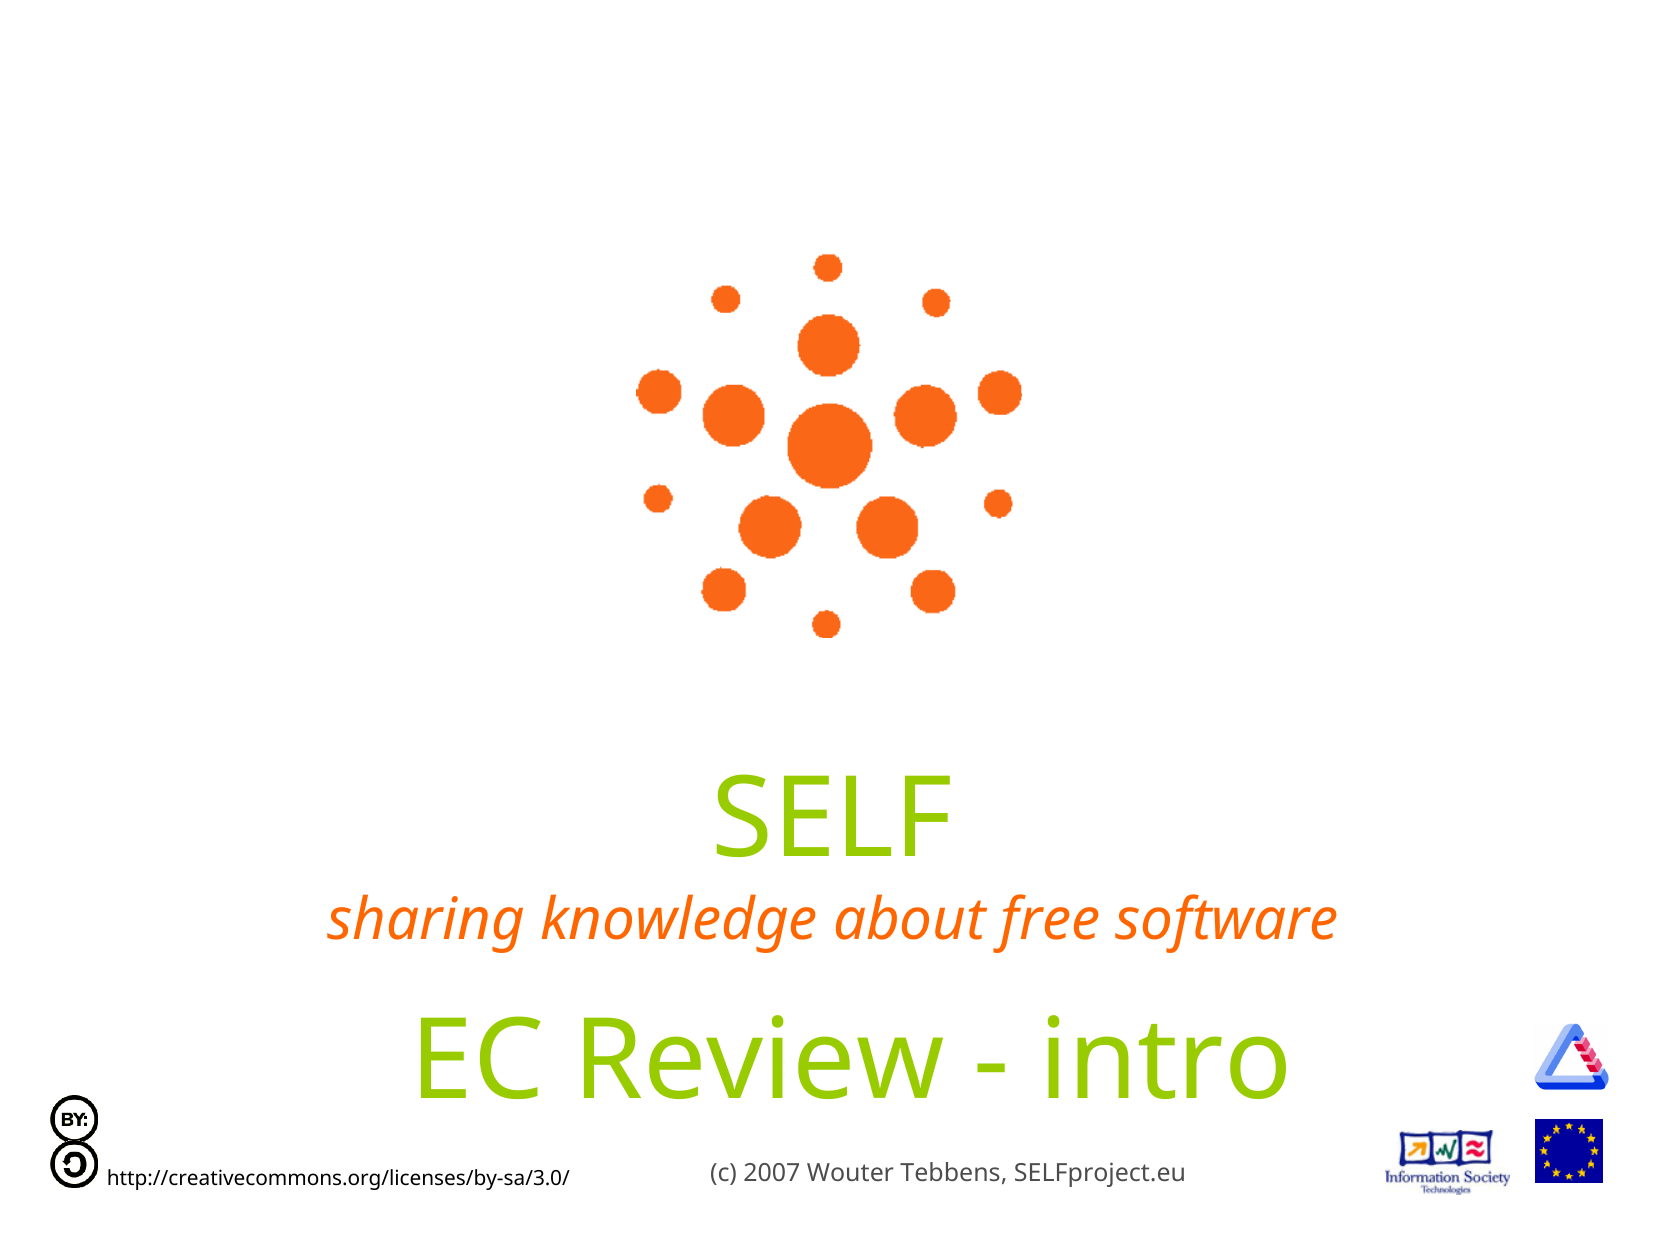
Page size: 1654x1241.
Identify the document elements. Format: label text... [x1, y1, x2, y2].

text_box sharing knowledge about free software [326, 876, 1340, 945]
picture [50, 1095, 98, 1188]
text_box SELF [711, 735, 943, 867]
text_box EC Review - intro [410, 977, 1283, 1109]
picture [636, 252, 1022, 638]
picture [1385, 1130, 1510, 1195]
picture [1535, 1119, 1603, 1183]
picture [1534, 1023, 1609, 1091]
